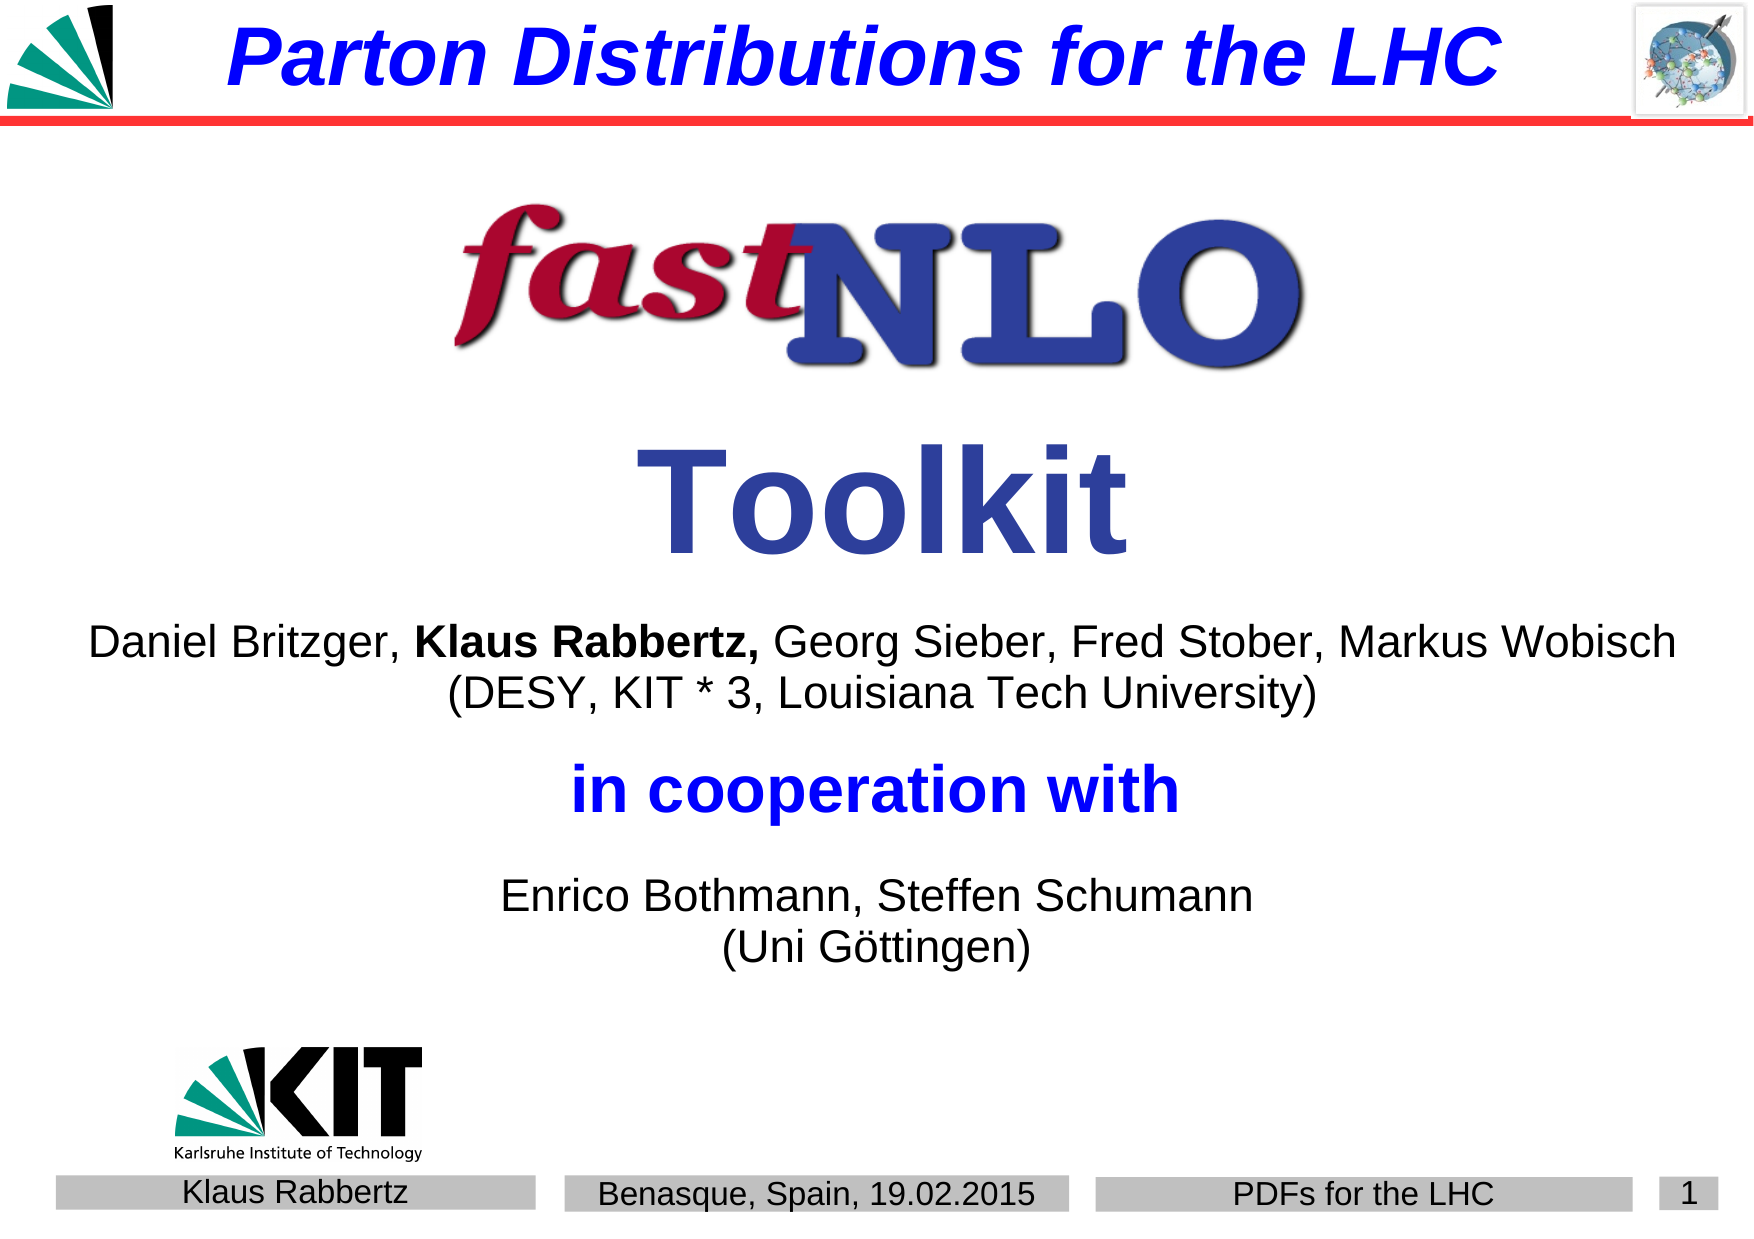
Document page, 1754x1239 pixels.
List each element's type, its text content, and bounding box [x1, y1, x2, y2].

text_box Enrico Bothmann, Steffen Schumann (Uni Göttingen) [488, 864, 1266, 979]
picture [175, 1047, 422, 1162]
text_box Toolkit [624, 411, 1129, 592]
title Parton Distributions for the LHC [123, 0, 1606, 114]
text_box in cooperation with [558, 746, 1195, 834]
picture [7, 5, 113, 110]
picture [427, 191, 1326, 375]
picture [1631, 2, 1748, 119]
text_box Daniel Britzger, Klaus Rabbertz, Georg Sieber, Fred Stober, Markus Wobisch (DESY, KIT * 3, Louisiana Tech University) [76, 610, 1682, 725]
